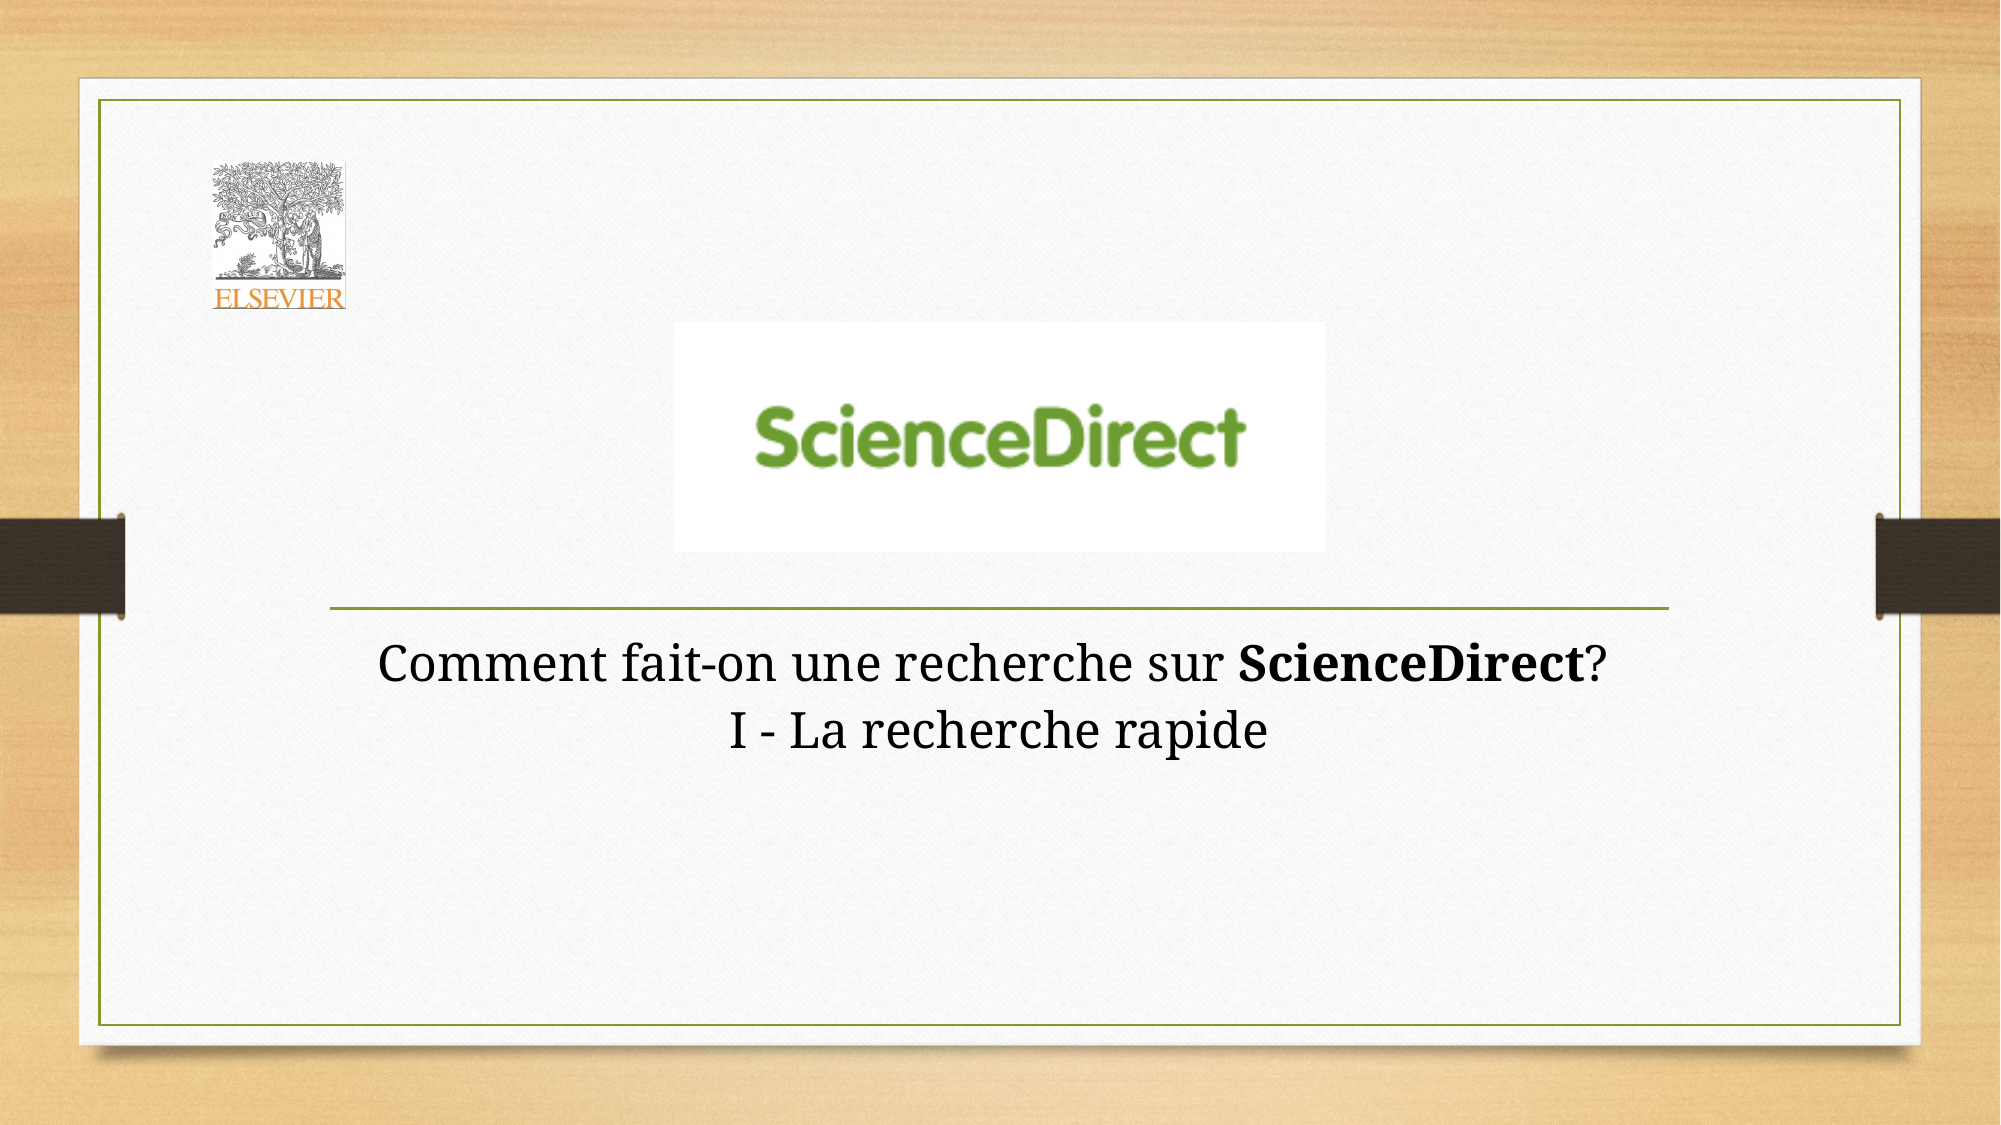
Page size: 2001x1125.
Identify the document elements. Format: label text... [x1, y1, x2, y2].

list Comment fait-on une recherche sur ScienceDirect? I - La recherche rapide [330, 630, 1669, 788]
picture [212, 161, 346, 309]
picture [674, 322, 1325, 552]
